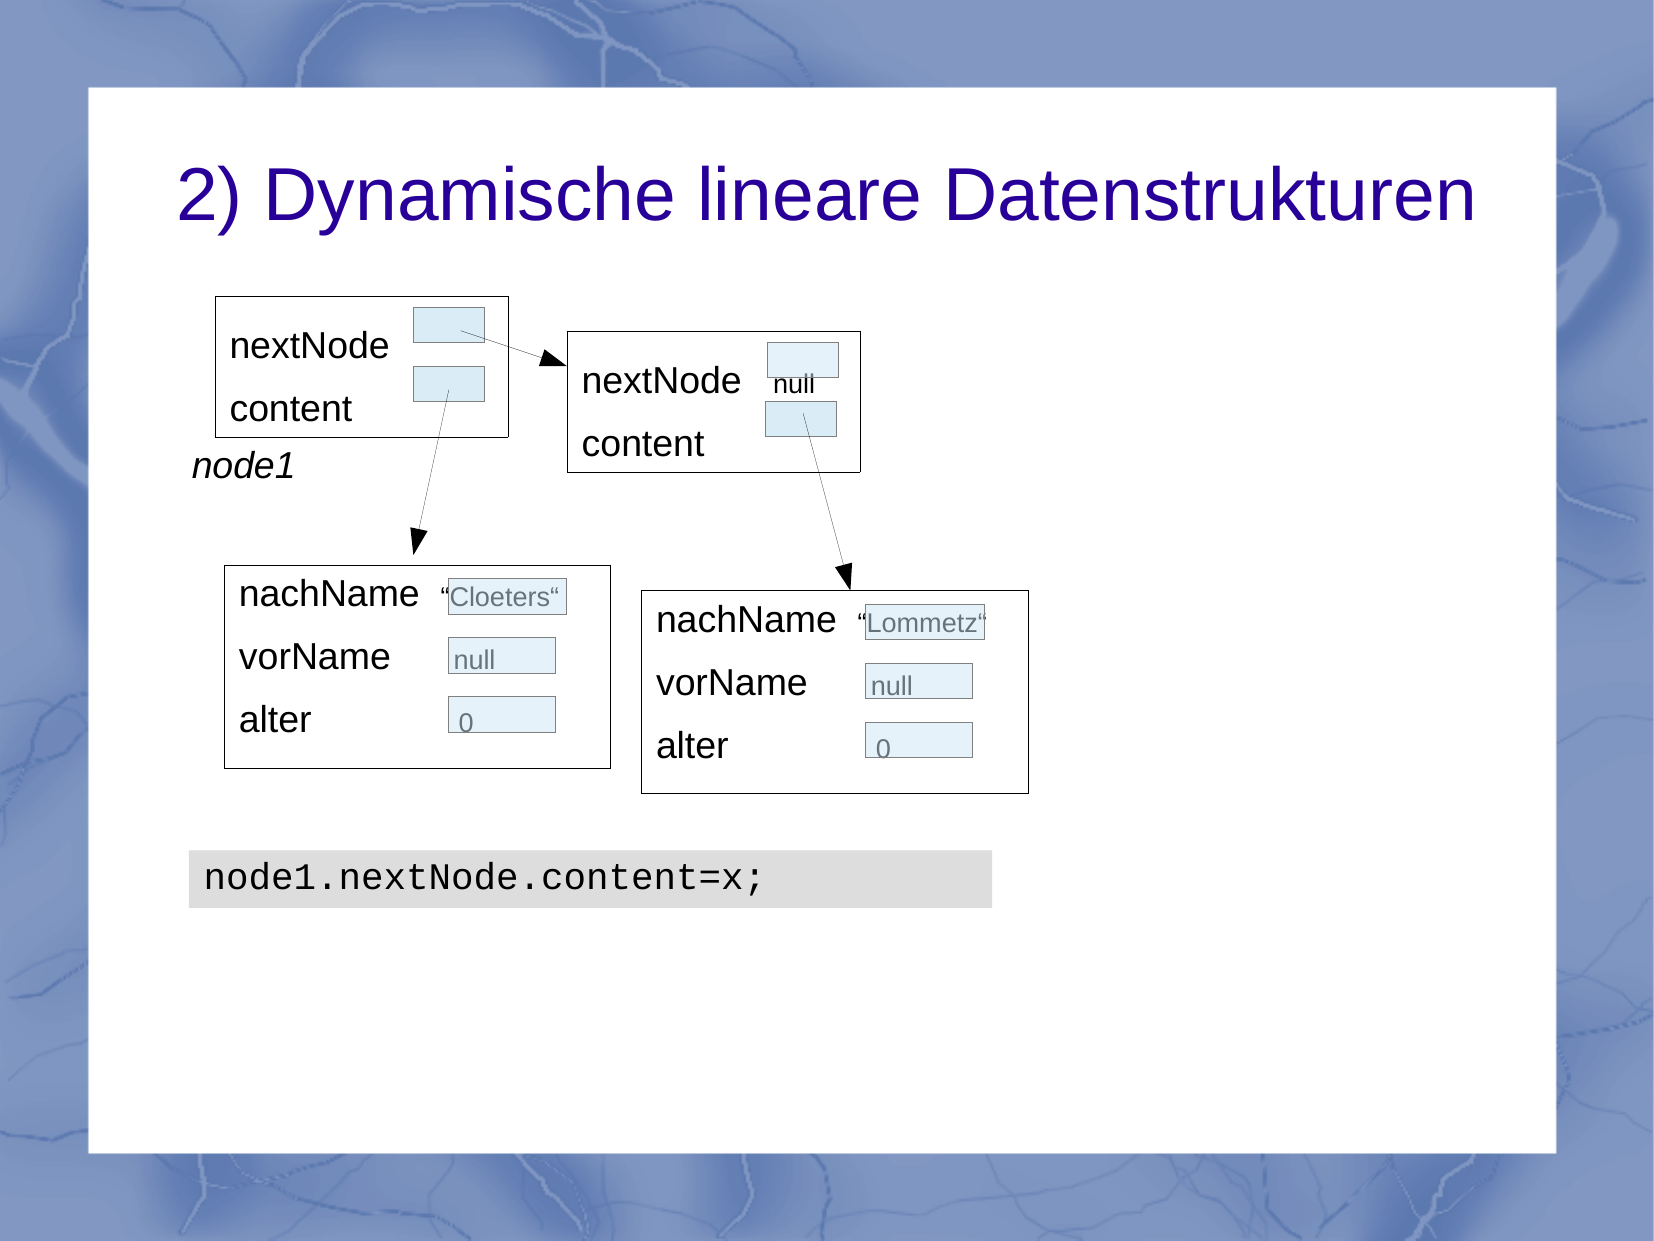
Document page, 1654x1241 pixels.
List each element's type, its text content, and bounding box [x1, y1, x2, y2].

text_box [865, 663, 973, 699]
text_box [767, 342, 839, 378]
table_header nextNode null content [568, 332, 860, 472]
table_header nextNode content [216, 297, 508, 437]
text_box [865, 604, 985, 640]
picture [0, 0, 1654, 1241]
text_box [413, 366, 485, 402]
text_box [448, 578, 567, 615]
text_box [765, 401, 837, 437]
table_header nachName “Cloeters“ vorName null alter 0 [225, 566, 610, 768]
text_box [413, 307, 485, 343]
table_header nachName “Lommetz“ vorName null alter 0 [642, 591, 1028, 793]
text_box [865, 722, 973, 758]
text_box node1.nextNode.content=x; [188, 850, 993, 906]
title 2) Dynamische lineare Datenstrukturen [118, 90, 1536, 298]
text_box [448, 696, 556, 733]
text_box node1 [177, 437, 319, 494]
text_box [448, 637, 556, 674]
